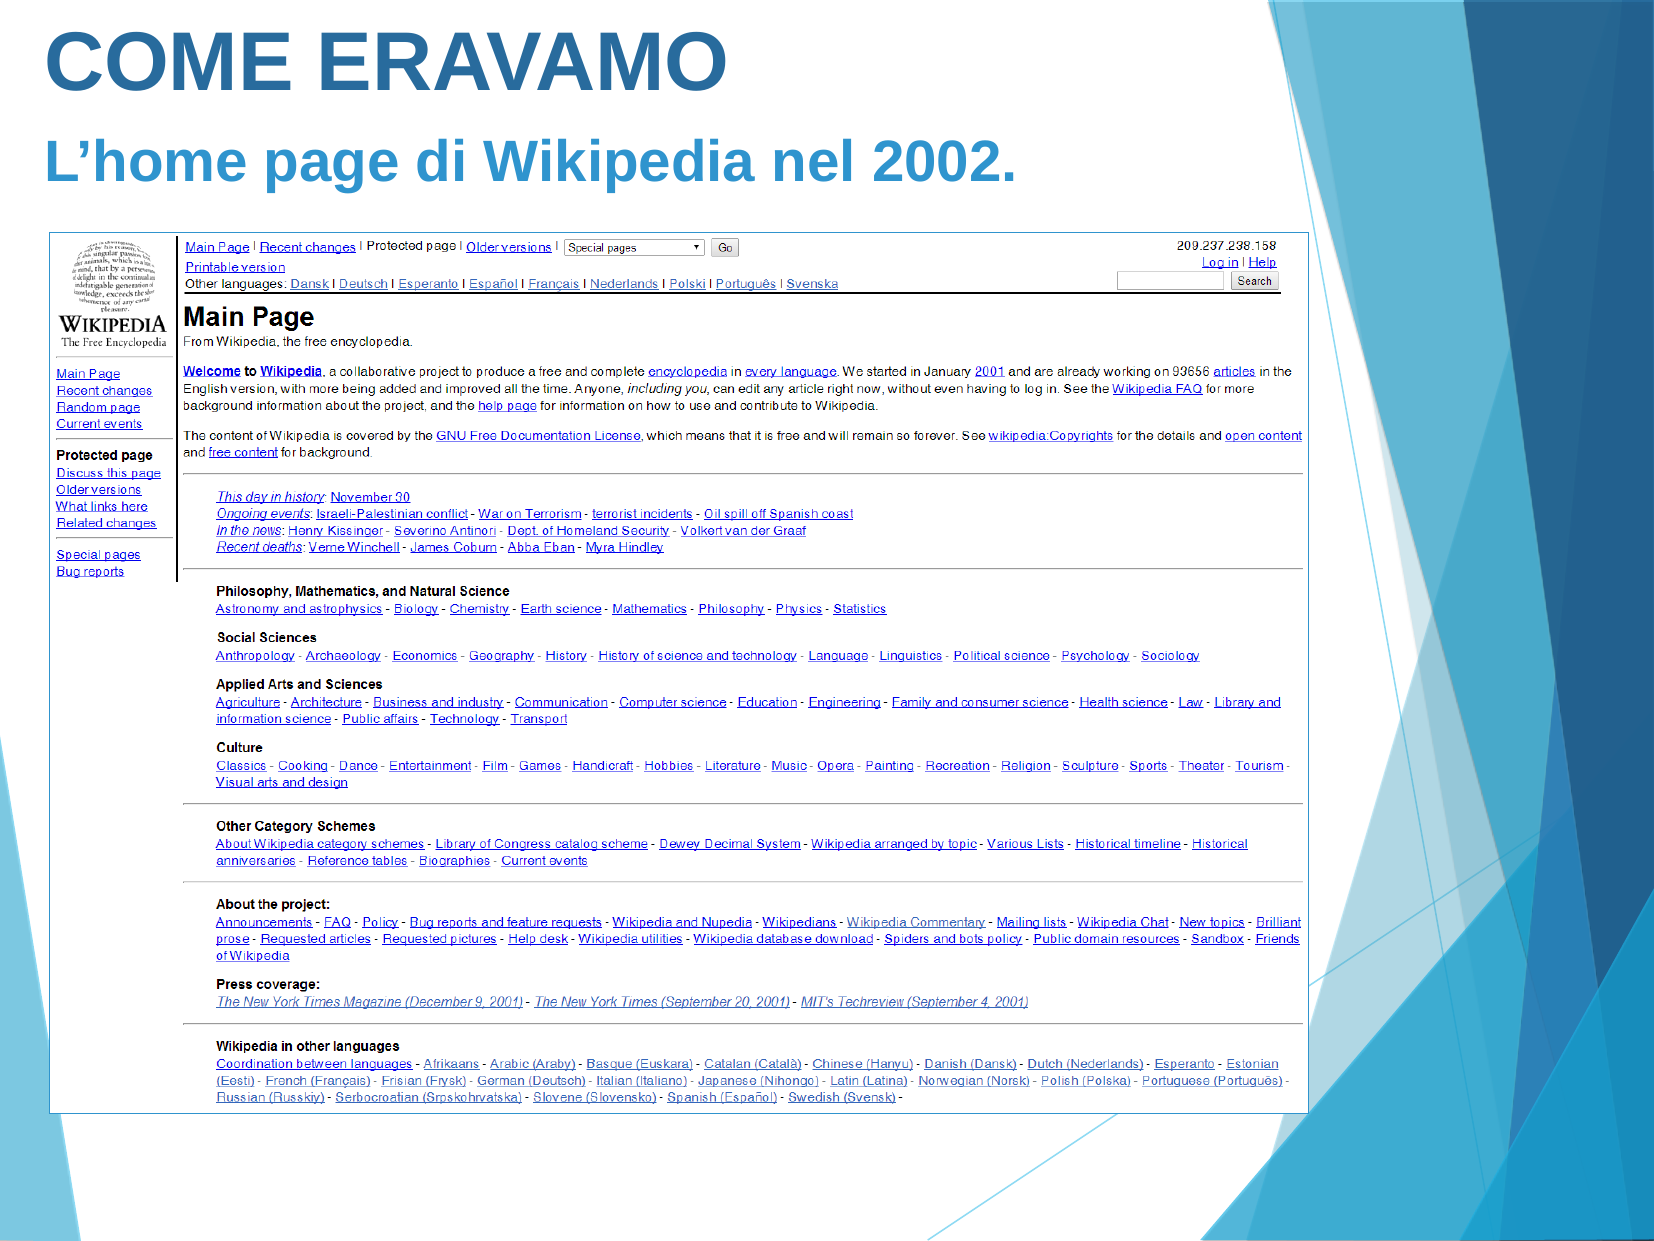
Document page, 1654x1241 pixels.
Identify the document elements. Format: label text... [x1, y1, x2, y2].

text_box L’home page di Wikipedia nel 2002. [29, 116, 1309, 201]
text_box COME ERAVAMO [29, 0, 1309, 115]
picture [49, 232, 1309, 1114]
